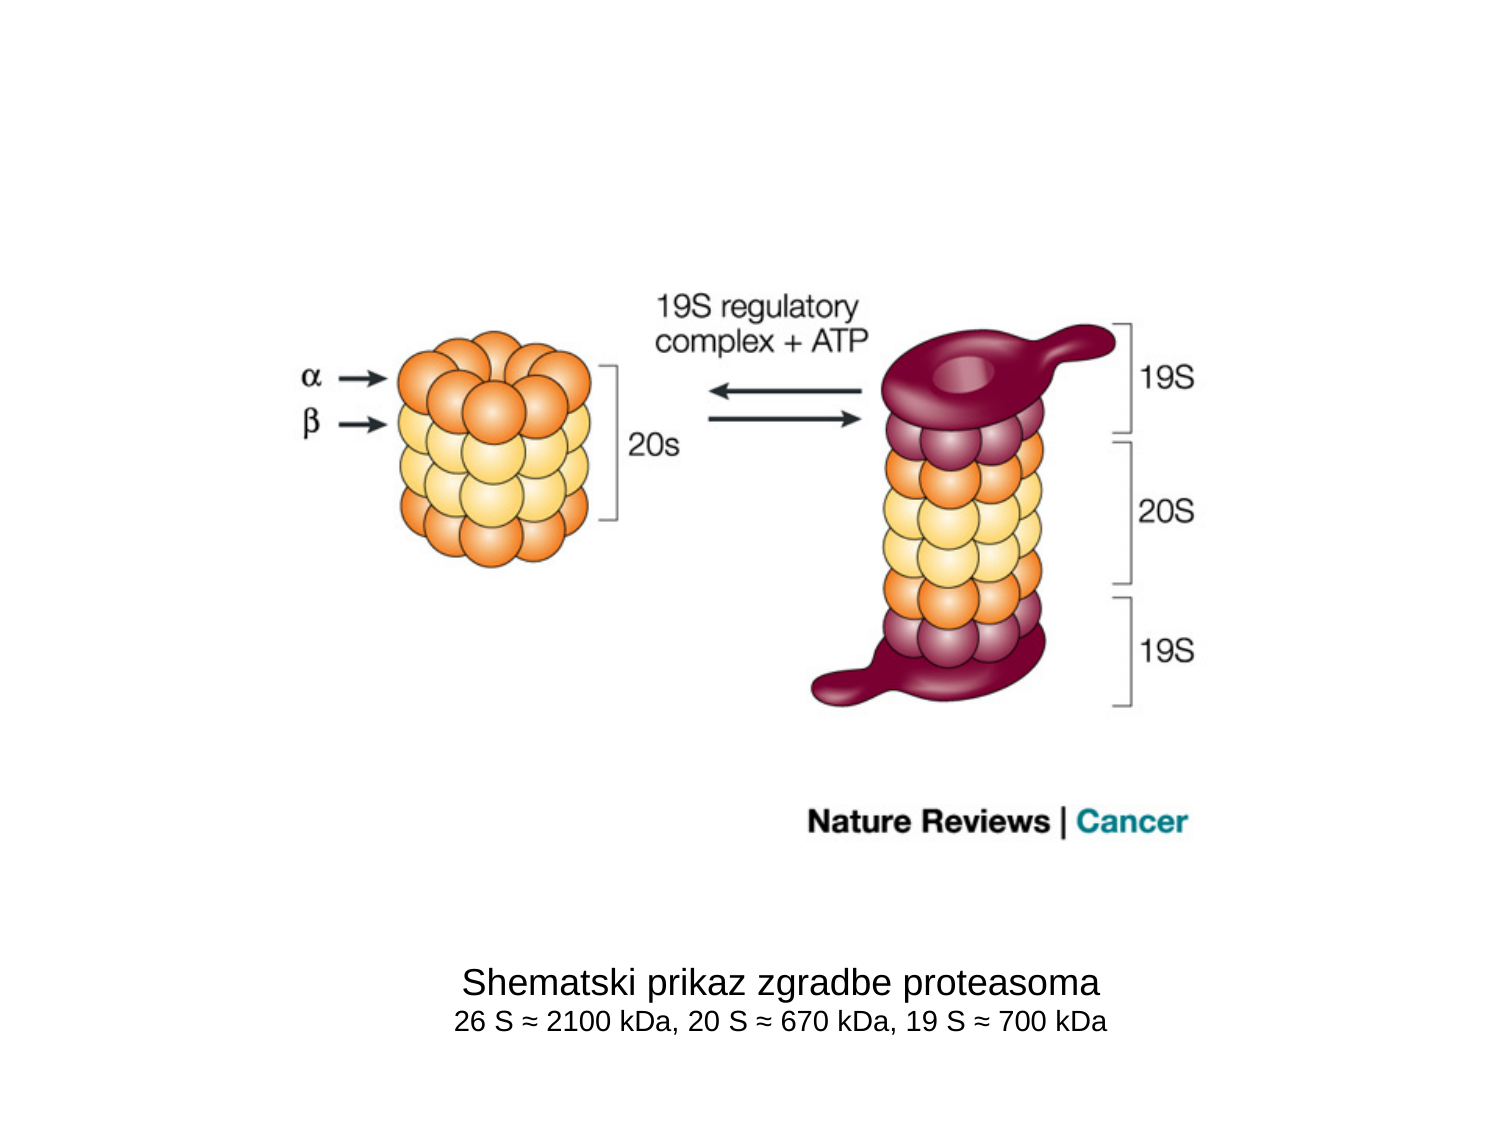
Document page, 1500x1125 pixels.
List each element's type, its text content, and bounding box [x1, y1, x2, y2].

picture [281, 267, 1219, 858]
text_box Shematski prikaz zgradbe proteasoma 26 S ≈ 2100 kDa, 20 S ≈ 670 kDa, 19 S ≈ 700 kDa [438, 950, 1123, 1046]
